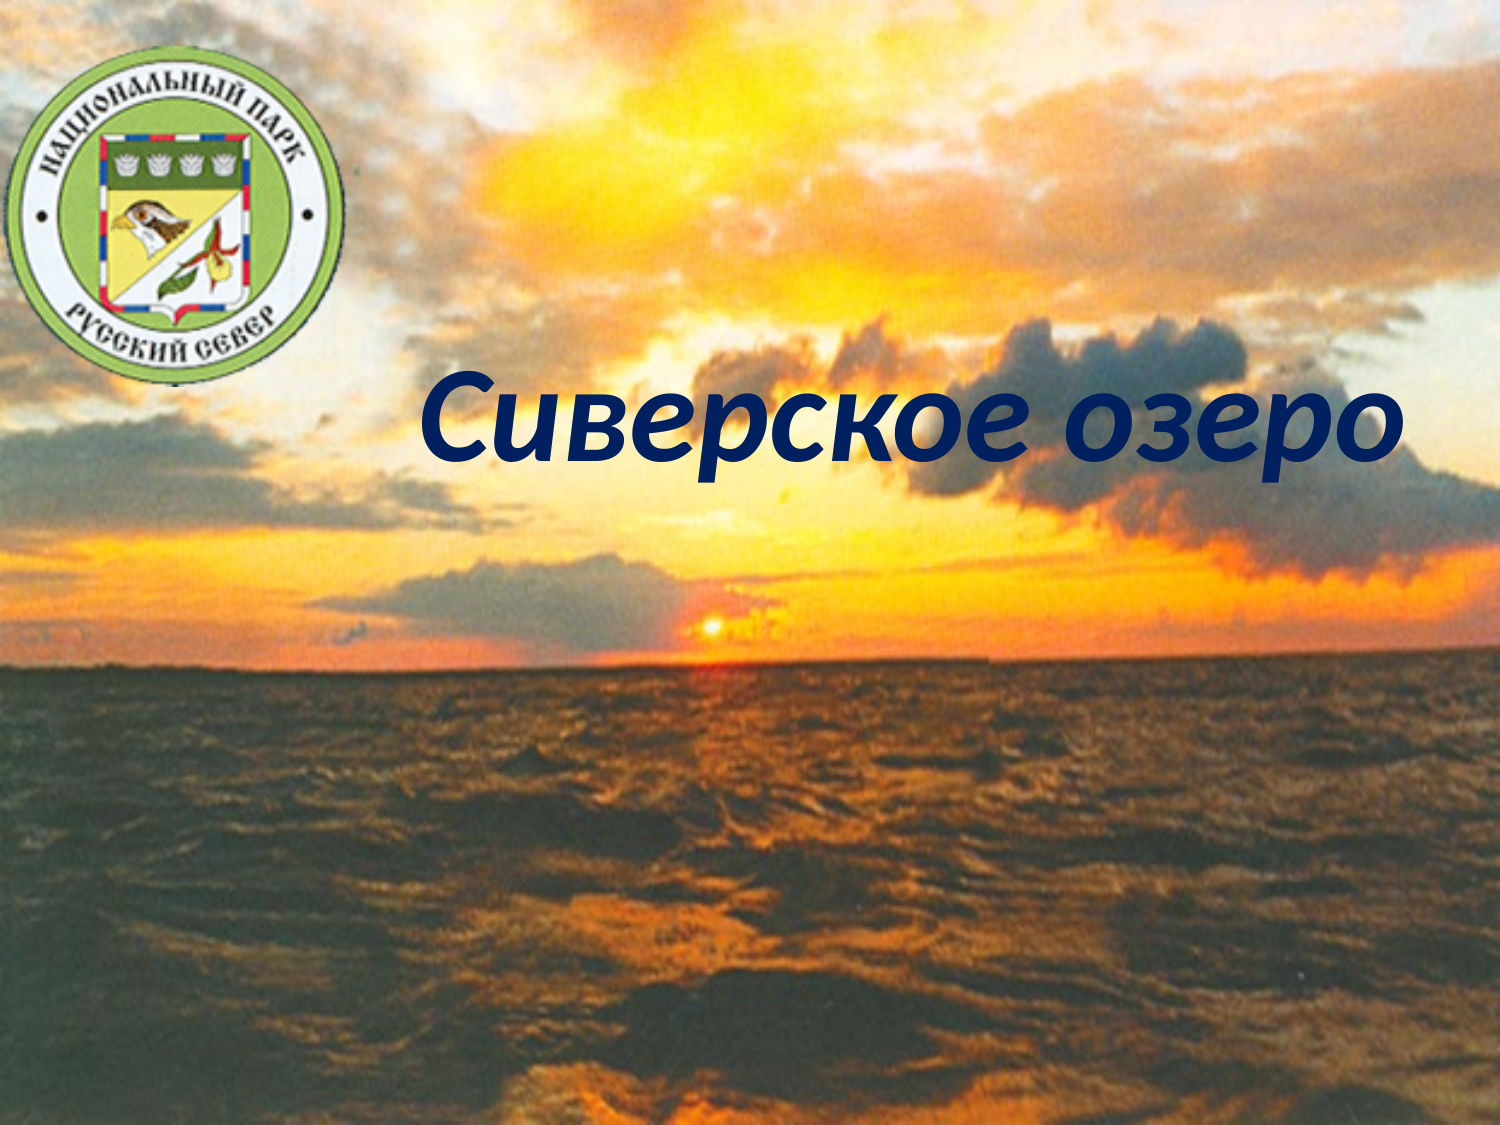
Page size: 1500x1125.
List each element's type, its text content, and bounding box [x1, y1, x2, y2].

text_box Сиверское озеро [403, 316, 1422, 497]
picture [0, 0, 1500, 1125]
